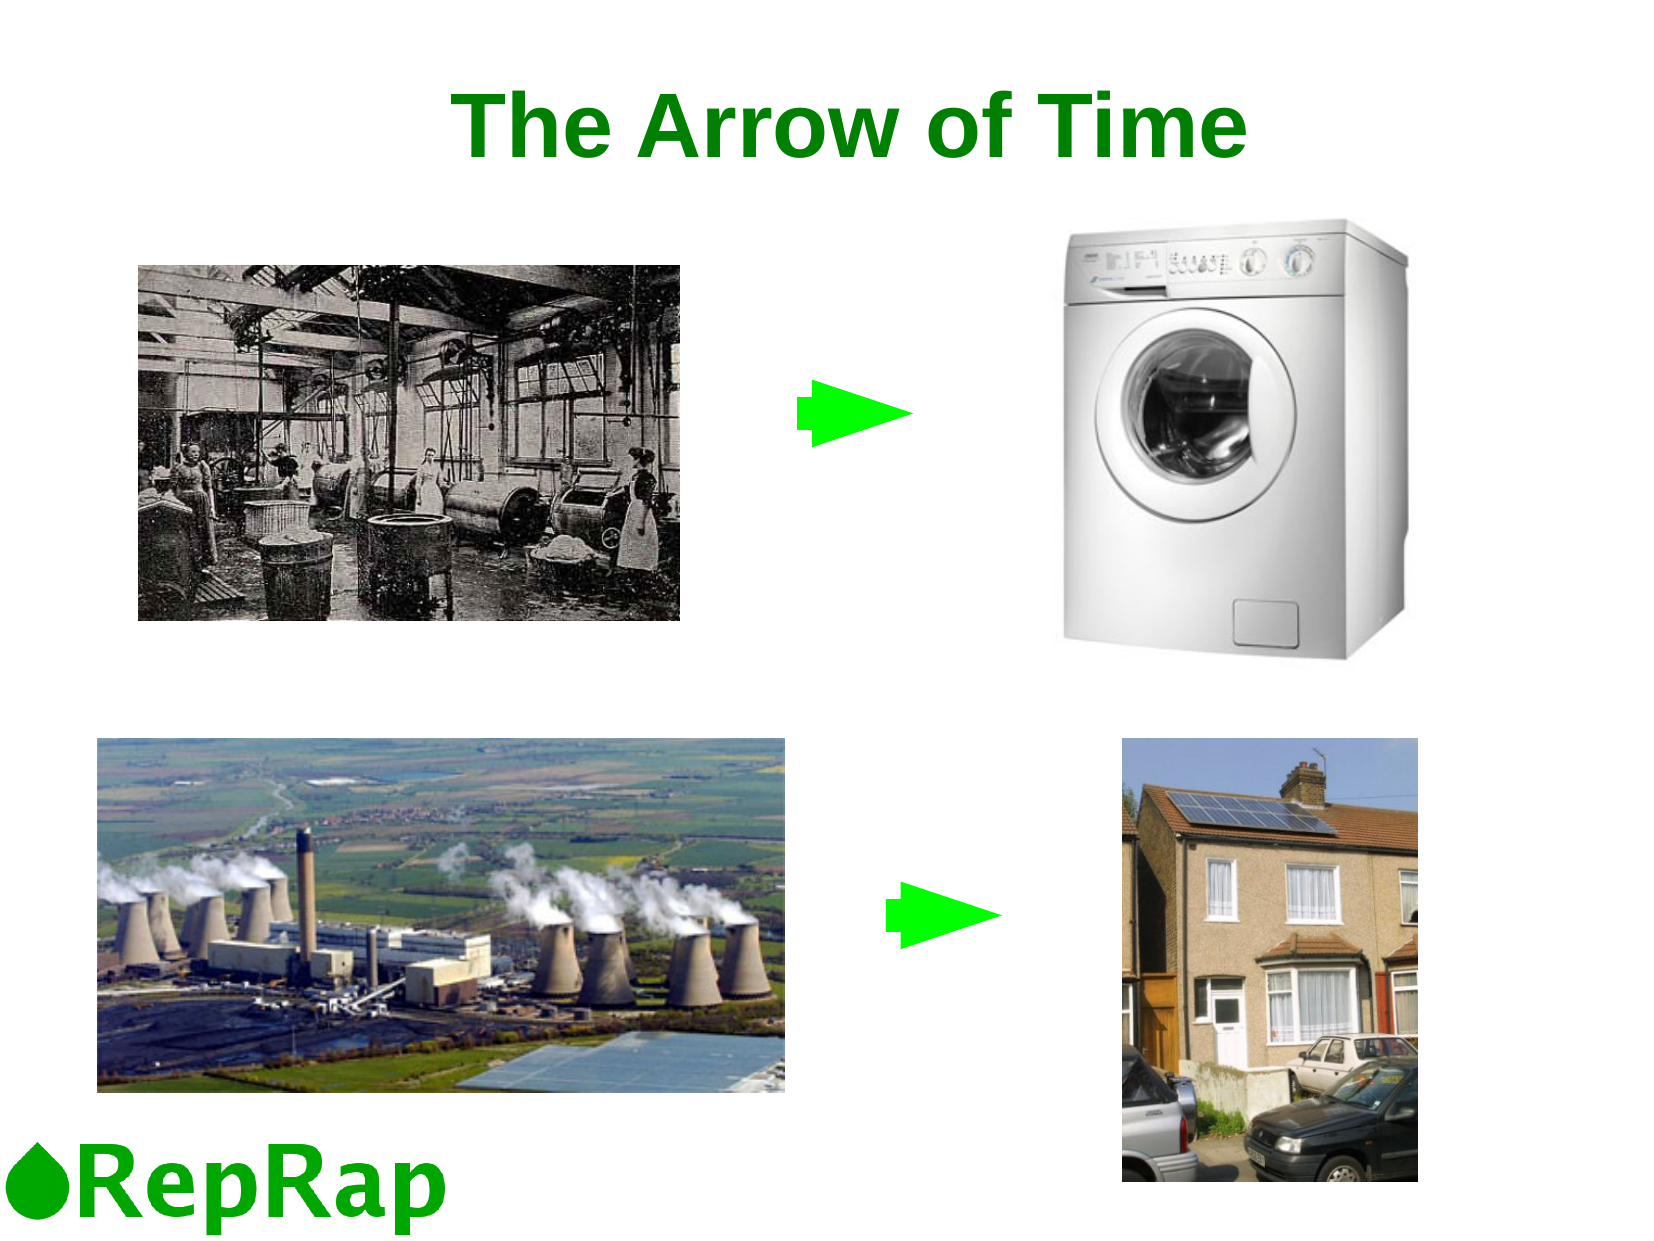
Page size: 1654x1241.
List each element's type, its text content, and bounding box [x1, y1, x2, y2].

picture [0, 1138, 451, 1241]
picture [1003, 206, 1470, 673]
picture [138, 265, 680, 621]
picture [97, 738, 785, 1093]
title The Arrow of Time [106, 59, 1595, 296]
picture [1122, 738, 1418, 1182]
